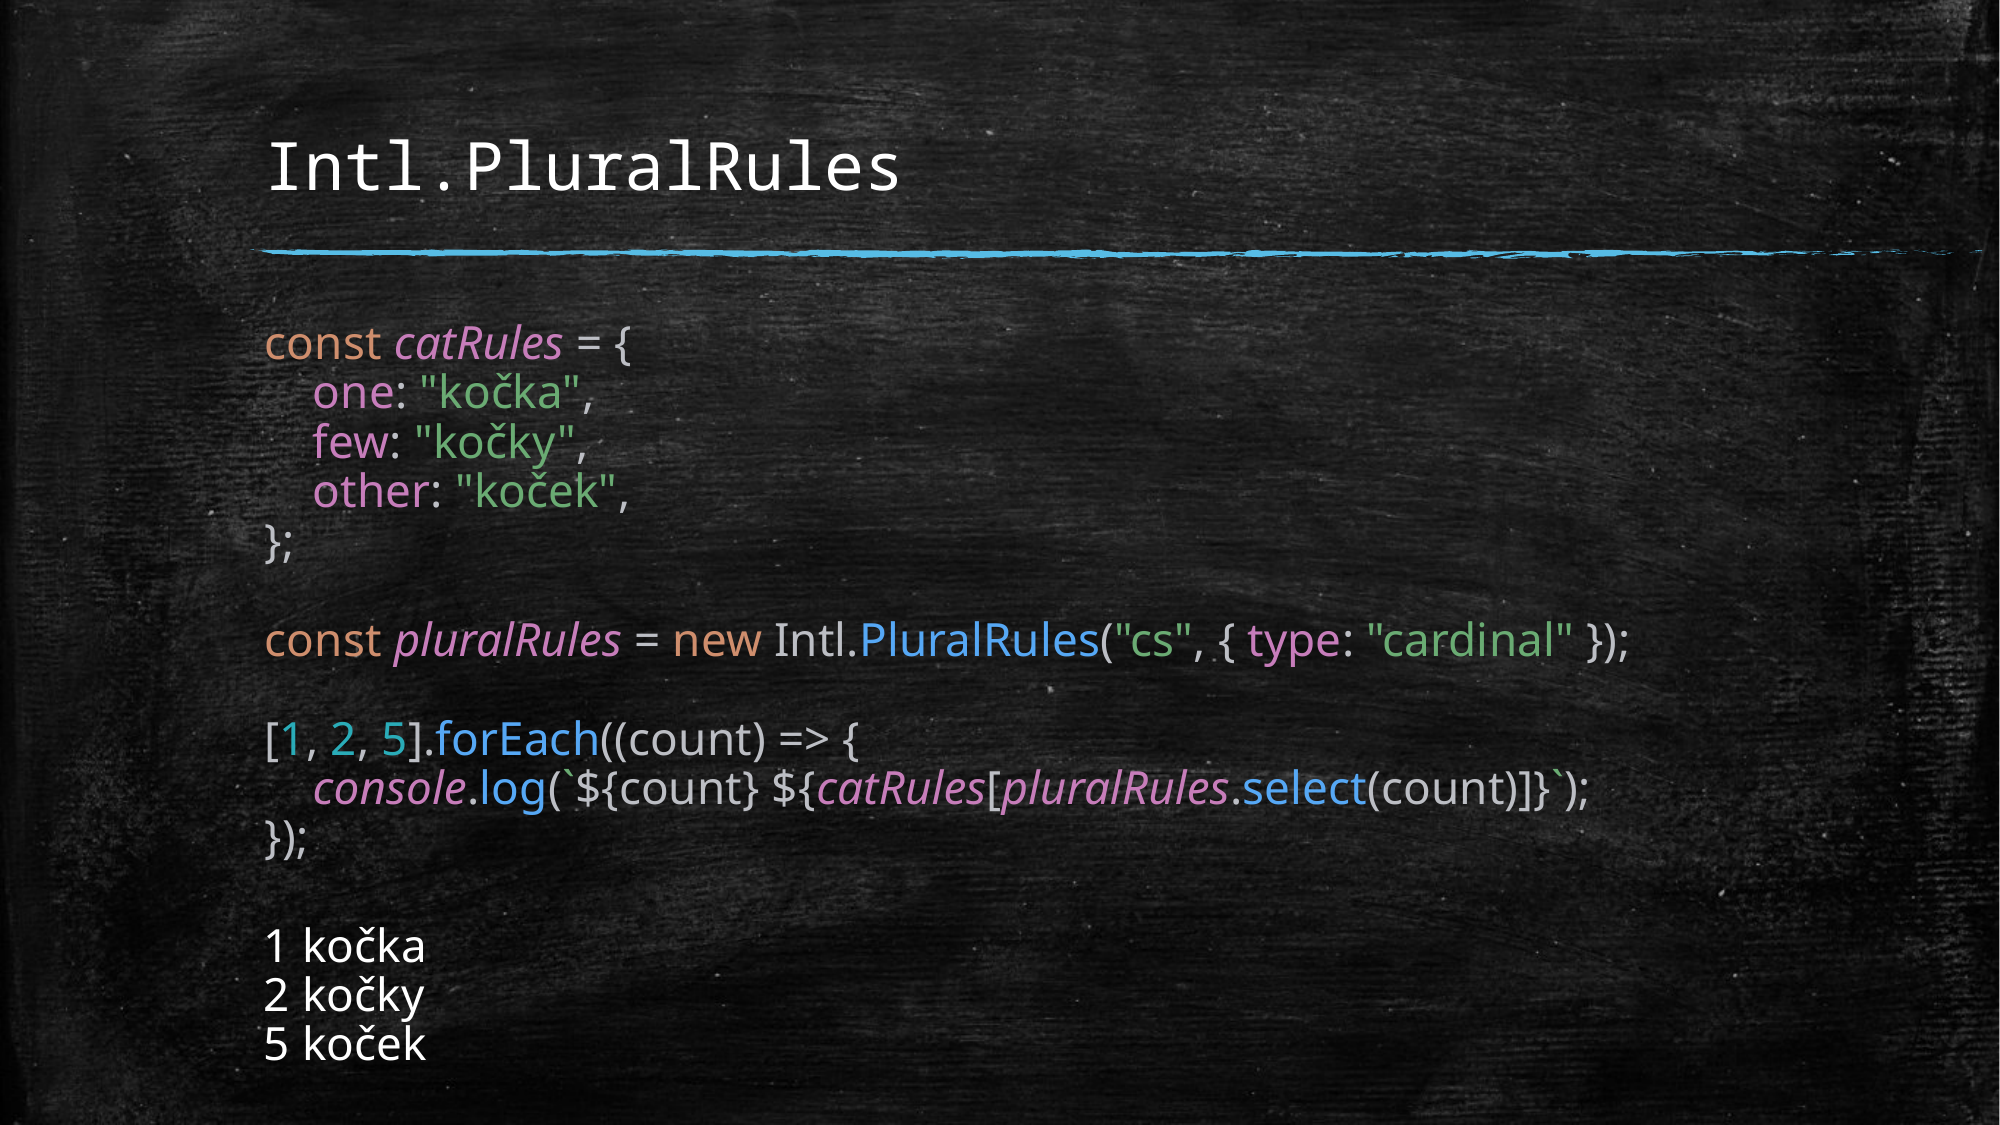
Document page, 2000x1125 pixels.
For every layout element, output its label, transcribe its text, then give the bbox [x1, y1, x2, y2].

list const catRules = { one: "kočka", few: "kočky", other: "koček", }; const pluralRules = new Intl.PluralRules("cs", { type: "cardinal" }); [1, 2, 5].forEach((count) => { console.log(`${count} ${catRules[pluralRules.select(count)]}`); }); [249, 312, 1750, 913]
list 1 kočka 2 kočky 5 koček [248, 915, 1749, 1066]
title Intl.PluralRules [249, 45, 1750, 213]
picture [0, 0, 2000, 1125]
